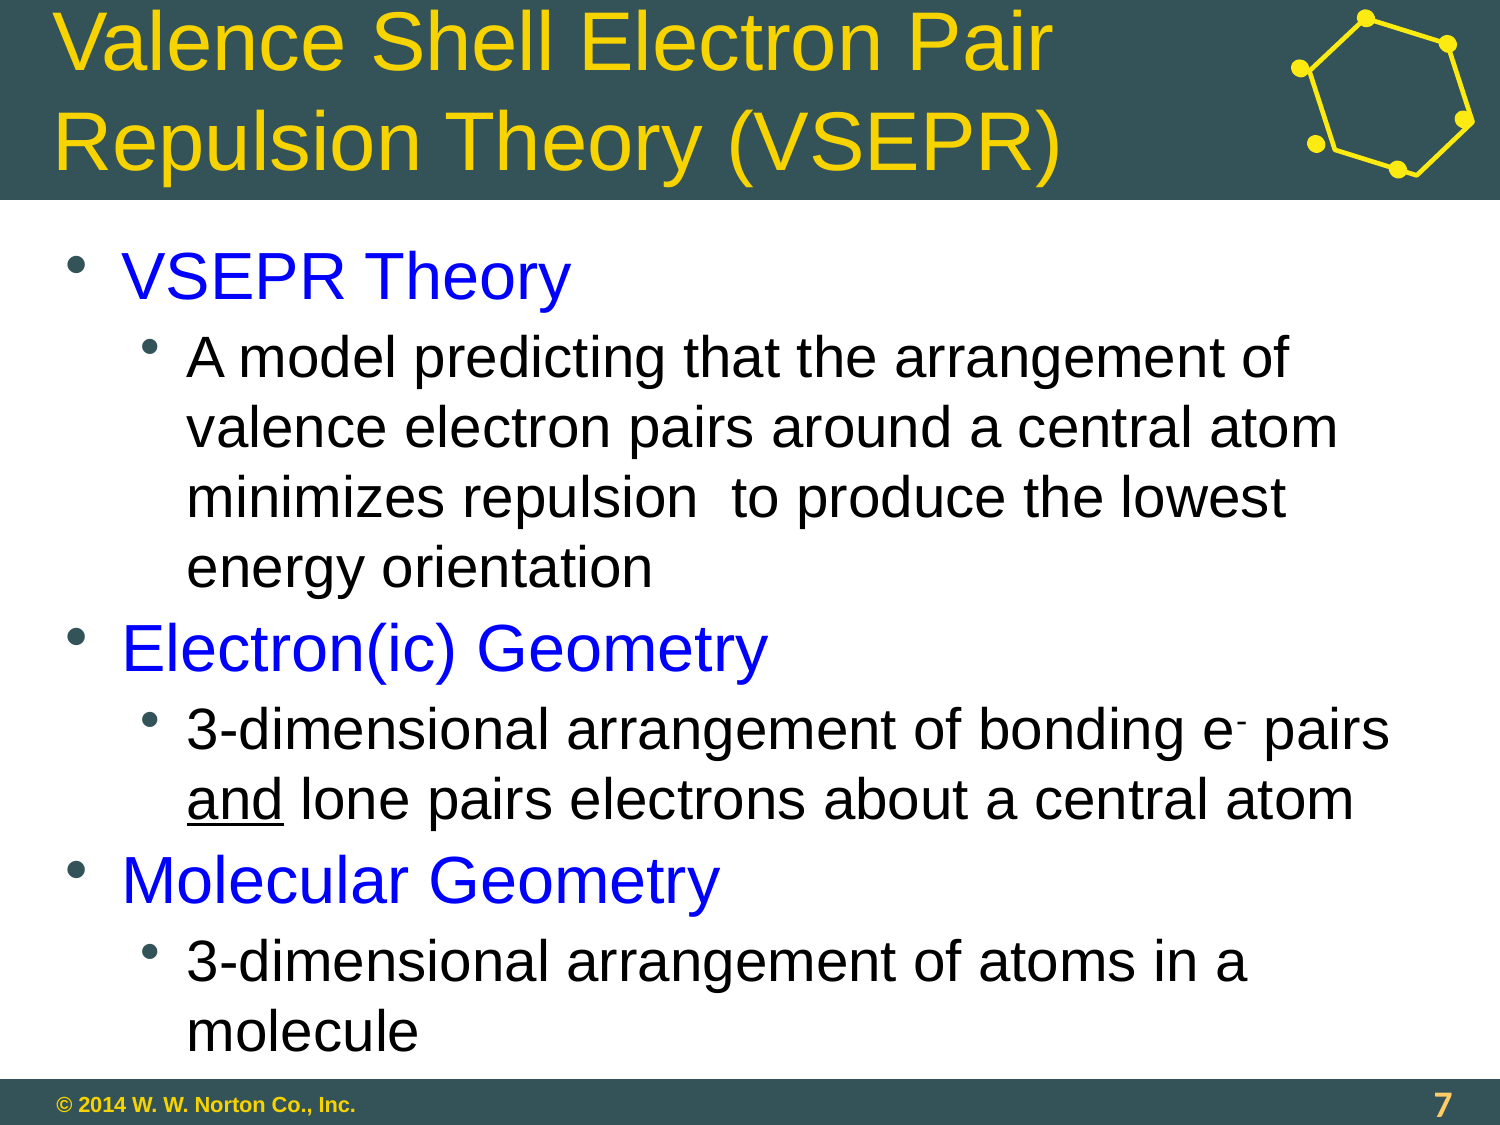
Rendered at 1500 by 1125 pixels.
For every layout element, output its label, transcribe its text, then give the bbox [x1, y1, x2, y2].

list VSEPR Theory A model predicting that the arrangement of valence electron pairs around a central atom minimizes repulsion to produce the lowest energy orientation Electron(ic) Geometry 3-dimensional arrangement of bonding e- pairs and lone pairs electrons about a central atom Molecular Geometry 3-dimensional arrangement of atoms in a molecule [50, 224, 1450, 913]
slide_number <number> [1417, 1076, 1468, 1125]
title Valence Shell Electron Pair Repulsion Theory (VSEPR) [37, 0, 1118, 175]
